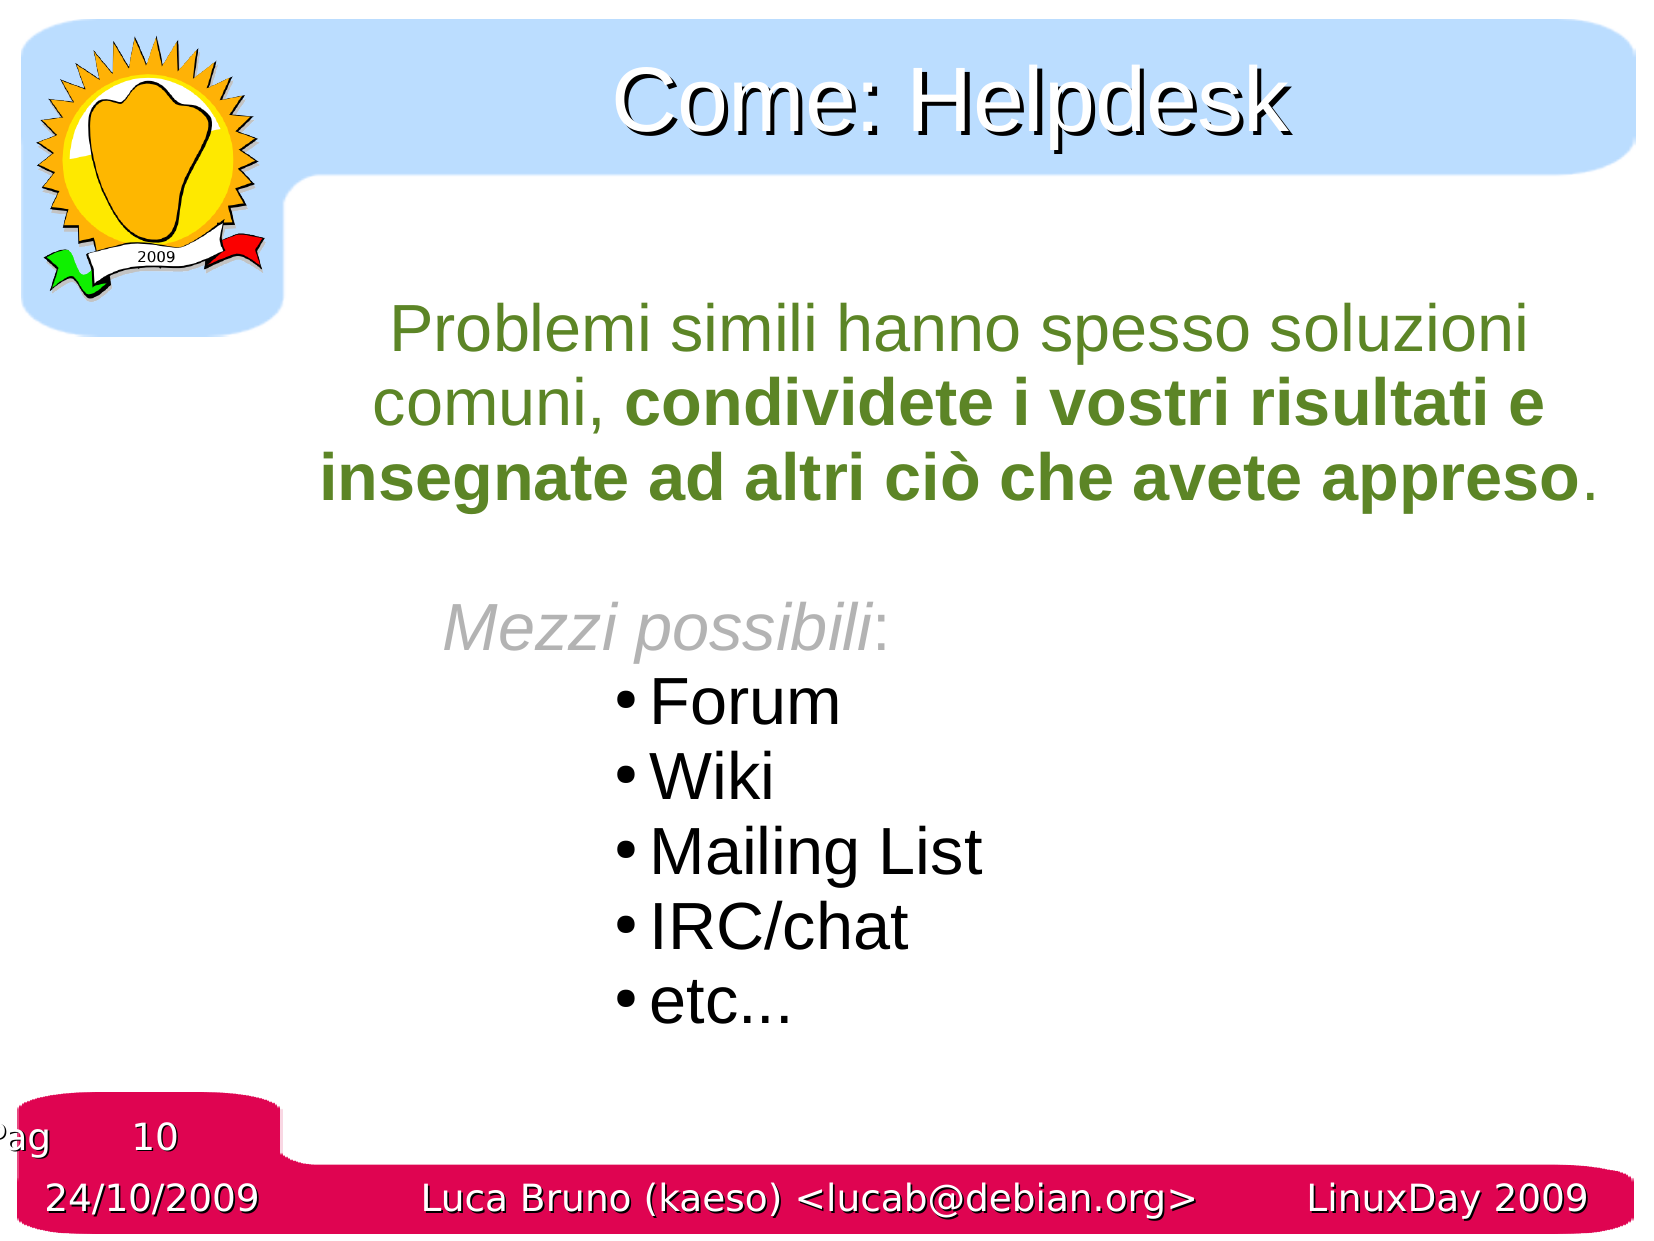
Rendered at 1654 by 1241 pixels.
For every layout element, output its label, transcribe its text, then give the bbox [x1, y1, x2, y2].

picture [17, 1092, 1634, 1234]
text_box Pag <number> [46, 1108, 278, 1182]
title Come: Helpdesk [265, 3, 1636, 196]
picture [21, 19, 1636, 337]
subtitle Problemi simili hanno spesso soluzioni comuni, condividete i vostri risultati e insegnate ad altri ciò che avete appreso. Mezzi possibili: Forum Wiki Mailing List IRC/chat etc... [295, 206, 1625, 1123]
text_box Luca Bruno (kaeso) <lucab@debian.org> LinuxDay 2009 [405, 1169, 1604, 1241]
picture [35, 1133, 44, 1147]
text_box 24/10/2009 [29, 1169, 284, 1241]
